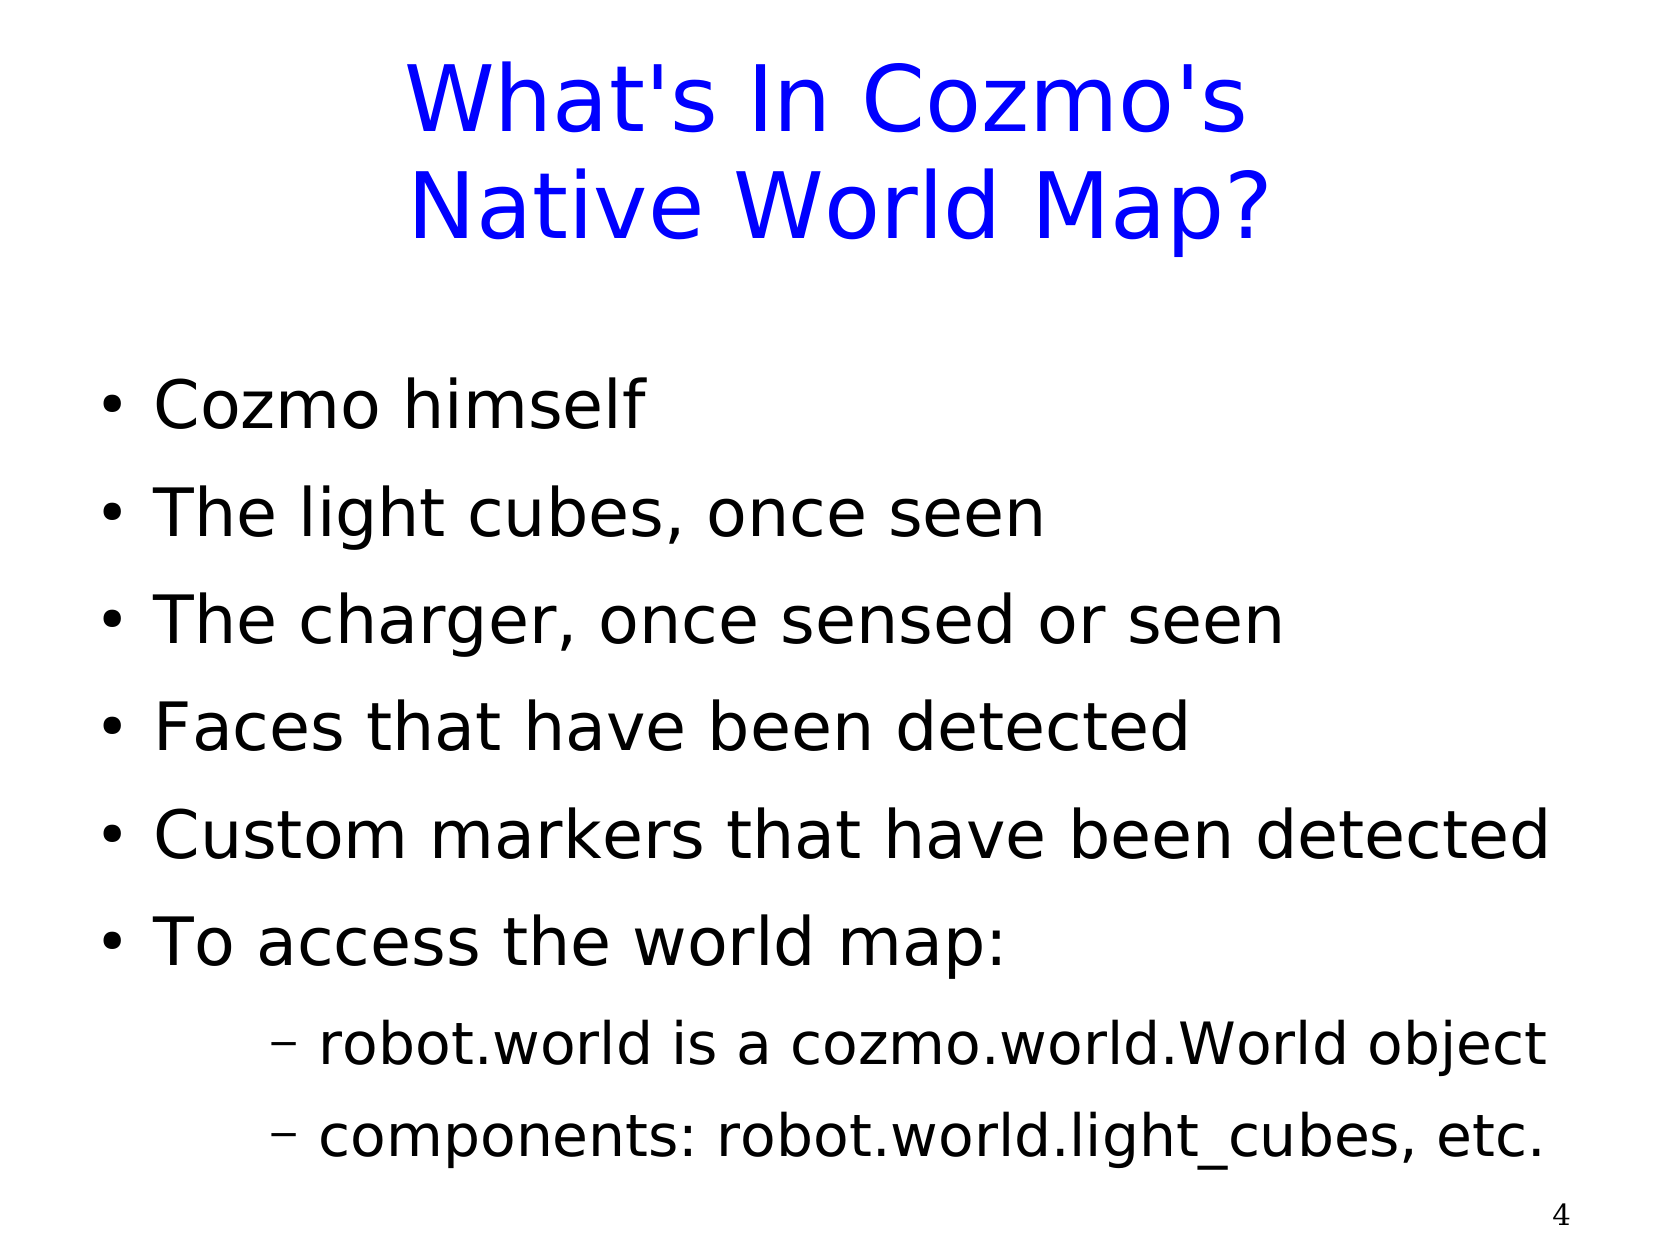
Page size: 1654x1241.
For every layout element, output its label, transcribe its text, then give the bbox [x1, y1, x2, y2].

title What's In Cozmo's Native World Map? [82, 45, 1571, 261]
list Cozmo himself The light cubes, once seen The charger, once sensed or seen Faces that have been detected Custom markers that have been detected To access the world map: robot.world is a cozmo.world.World object components: robot.world.light_cubes, etc. [82, 366, 1571, 1186]
